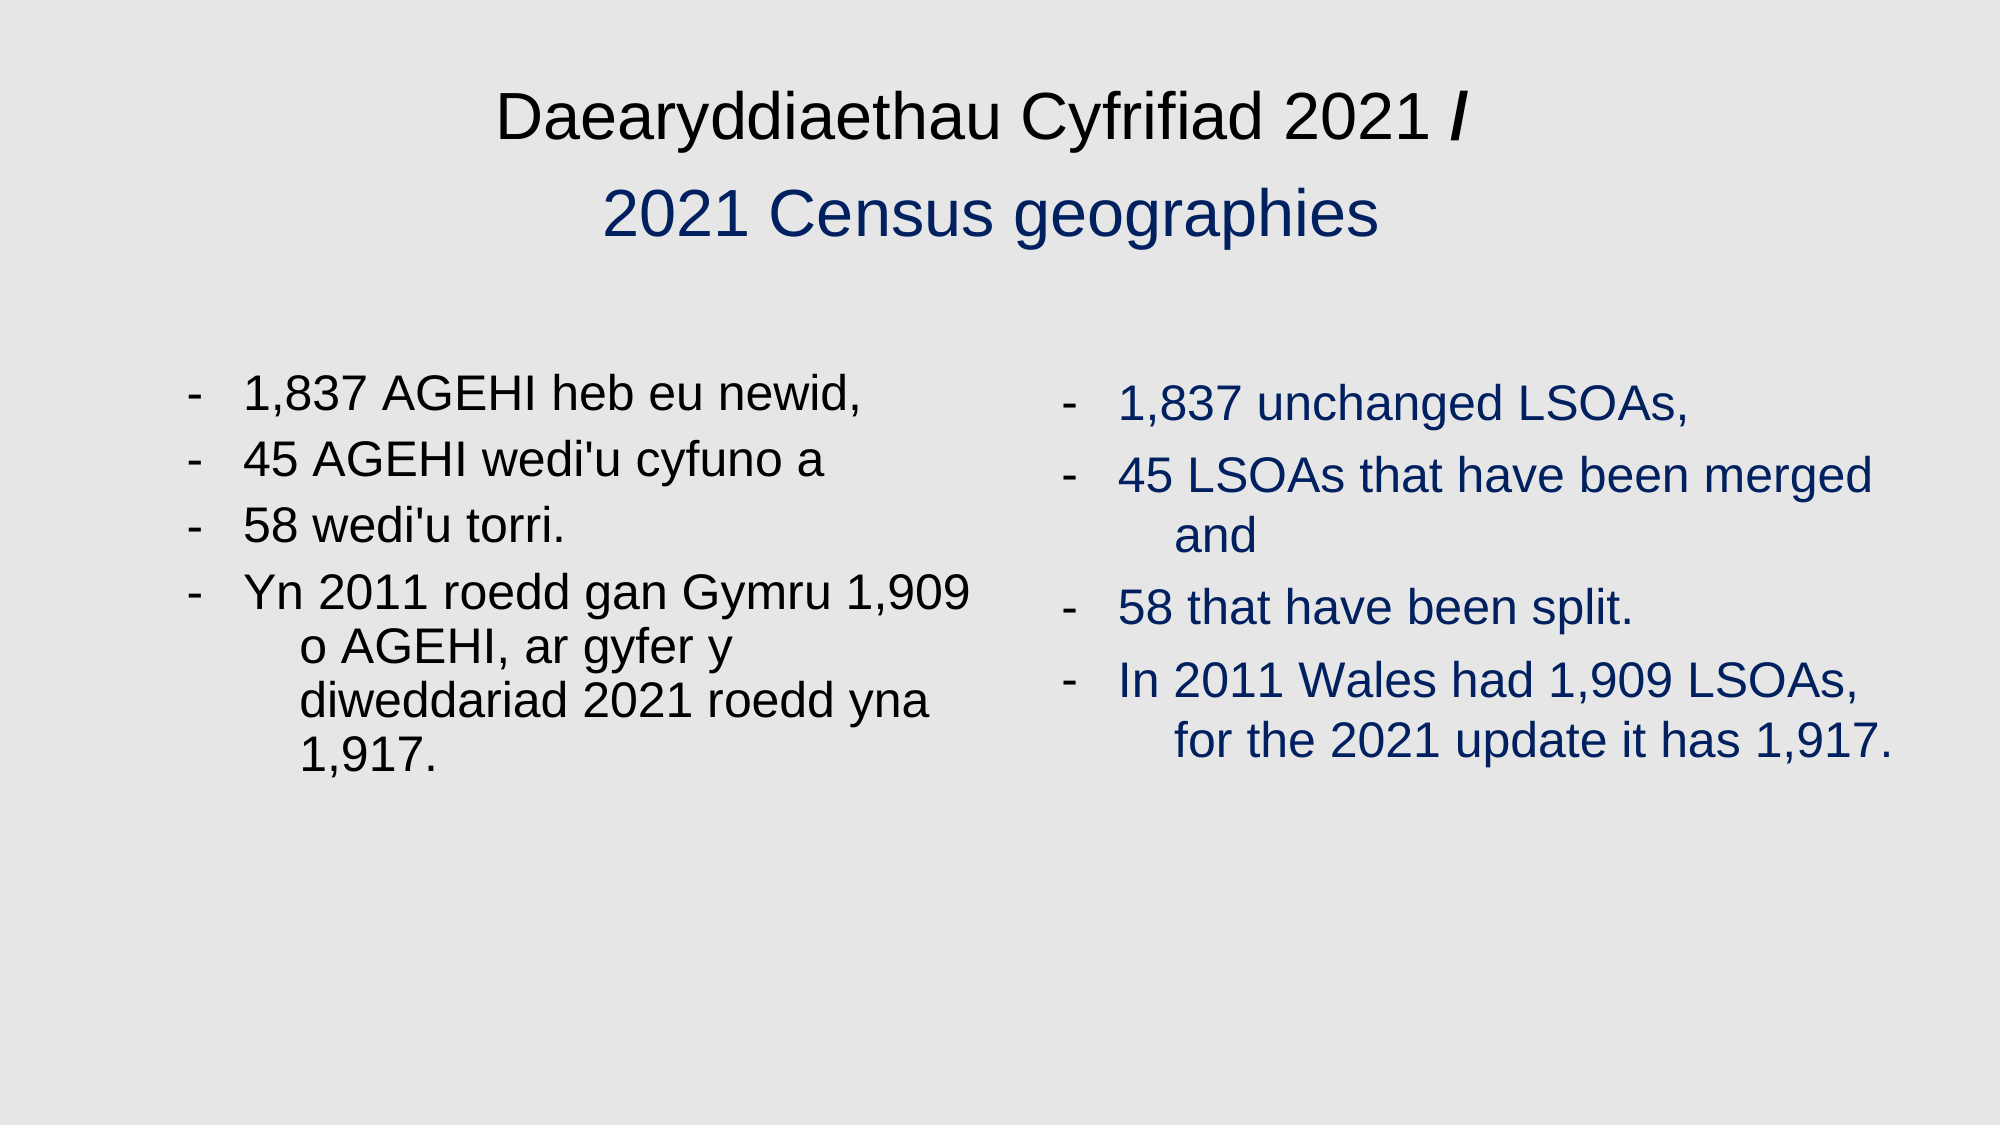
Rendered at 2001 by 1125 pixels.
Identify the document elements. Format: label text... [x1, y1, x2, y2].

text_box Daearyddiaethau Cyfrifiad 2021 / 2021 Census geographies [291, 65, 1674, 156]
list 1,837 AGEHI heb eu newid, 45 AGEHI wedi'u cyfuno a 58 wedi'u torri. Yn 2011 roedd gan Gymru 1,909 o AGEHI, ar gyfer y diweddariad 2021 roedd yna 1,917. [171, 359, 1021, 1071]
text_box 1,837 unchanged LSOAs, 45 LSOAs that have been merged and 58 that have been split. In 2011 Wales had 1,909 LSOAs, for the 2021 update it has 1,917. [1046, 362, 1935, 1035]
